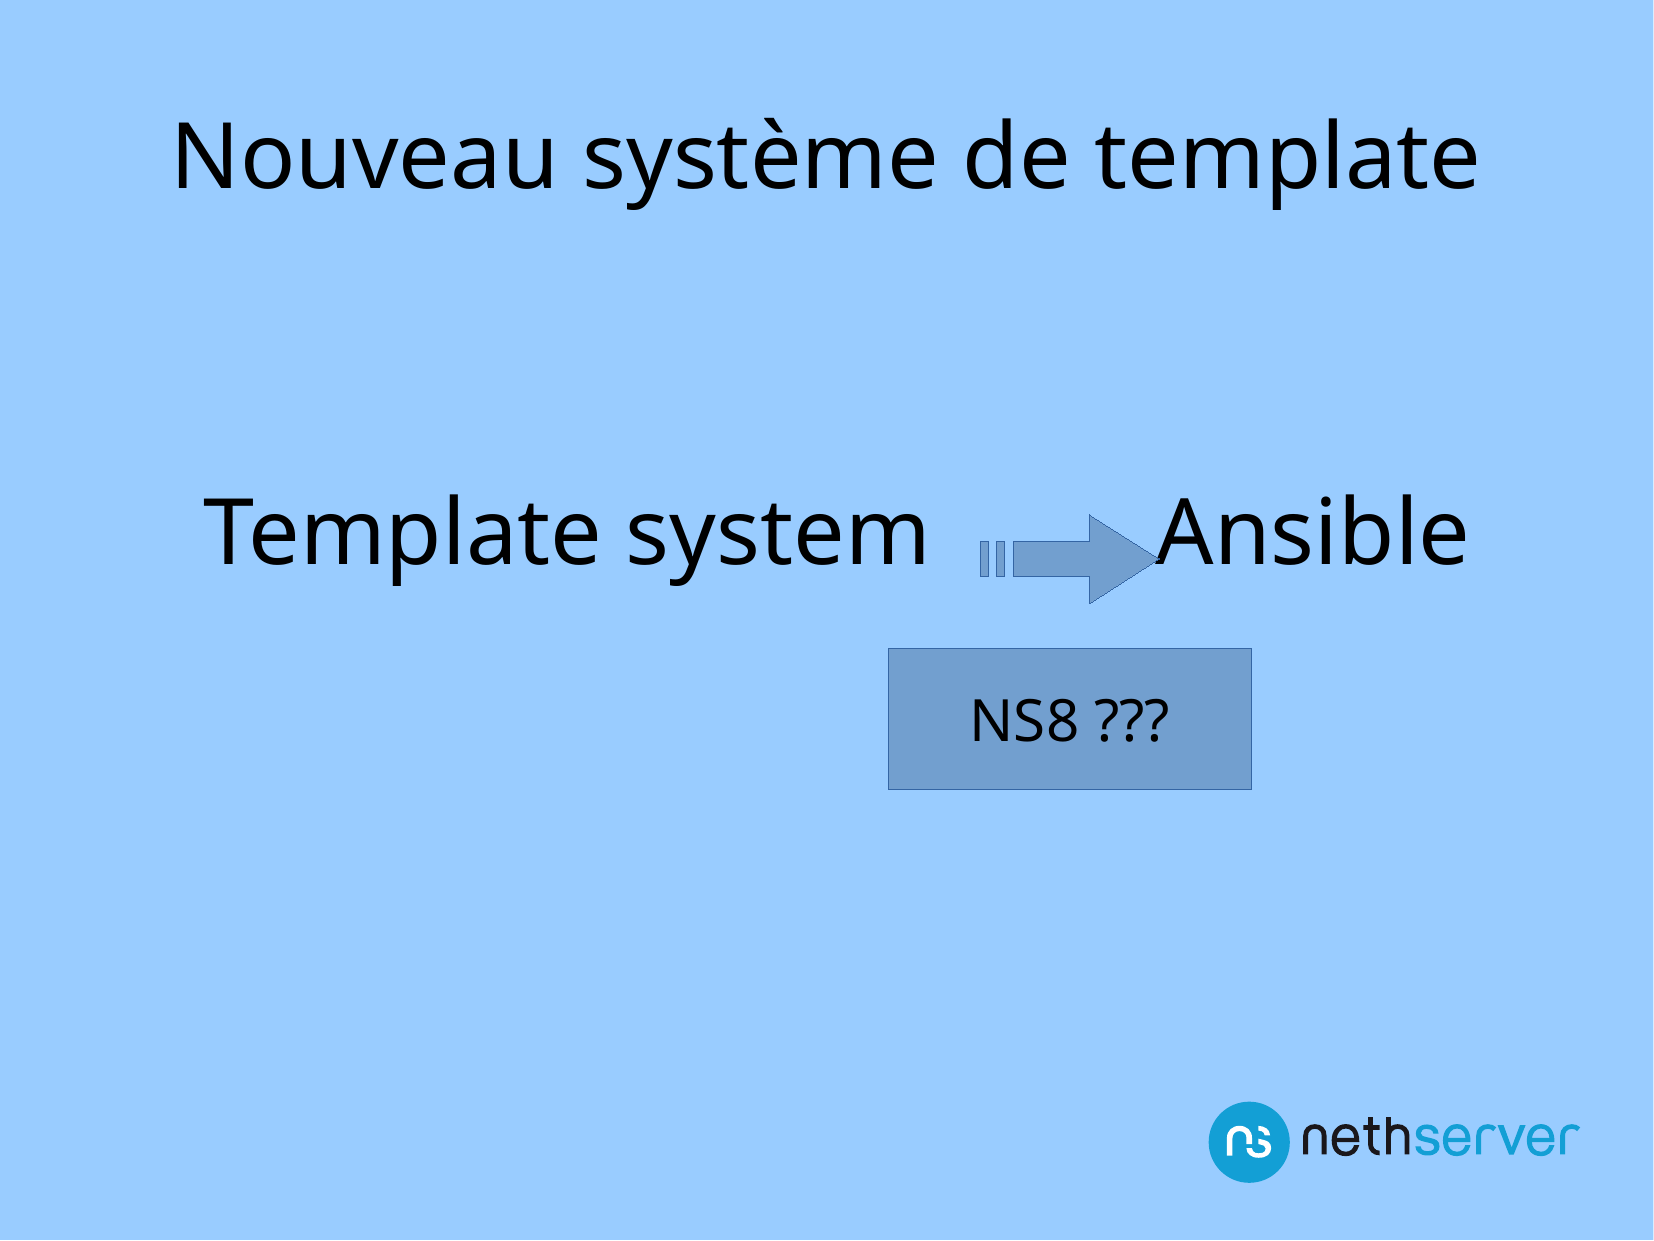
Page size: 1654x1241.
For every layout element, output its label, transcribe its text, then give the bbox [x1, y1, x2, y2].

title Nouveau système de template [82, 49, 1571, 257]
text_box [996, 541, 1005, 577]
subtitle Template system Ansible [93, 294, 1582, 1014]
text_box NS8 ??? [888, 648, 1252, 790]
picture [1015, 921, 1654, 1241]
text_box [1013, 514, 1160, 604]
text_box [980, 541, 989, 577]
